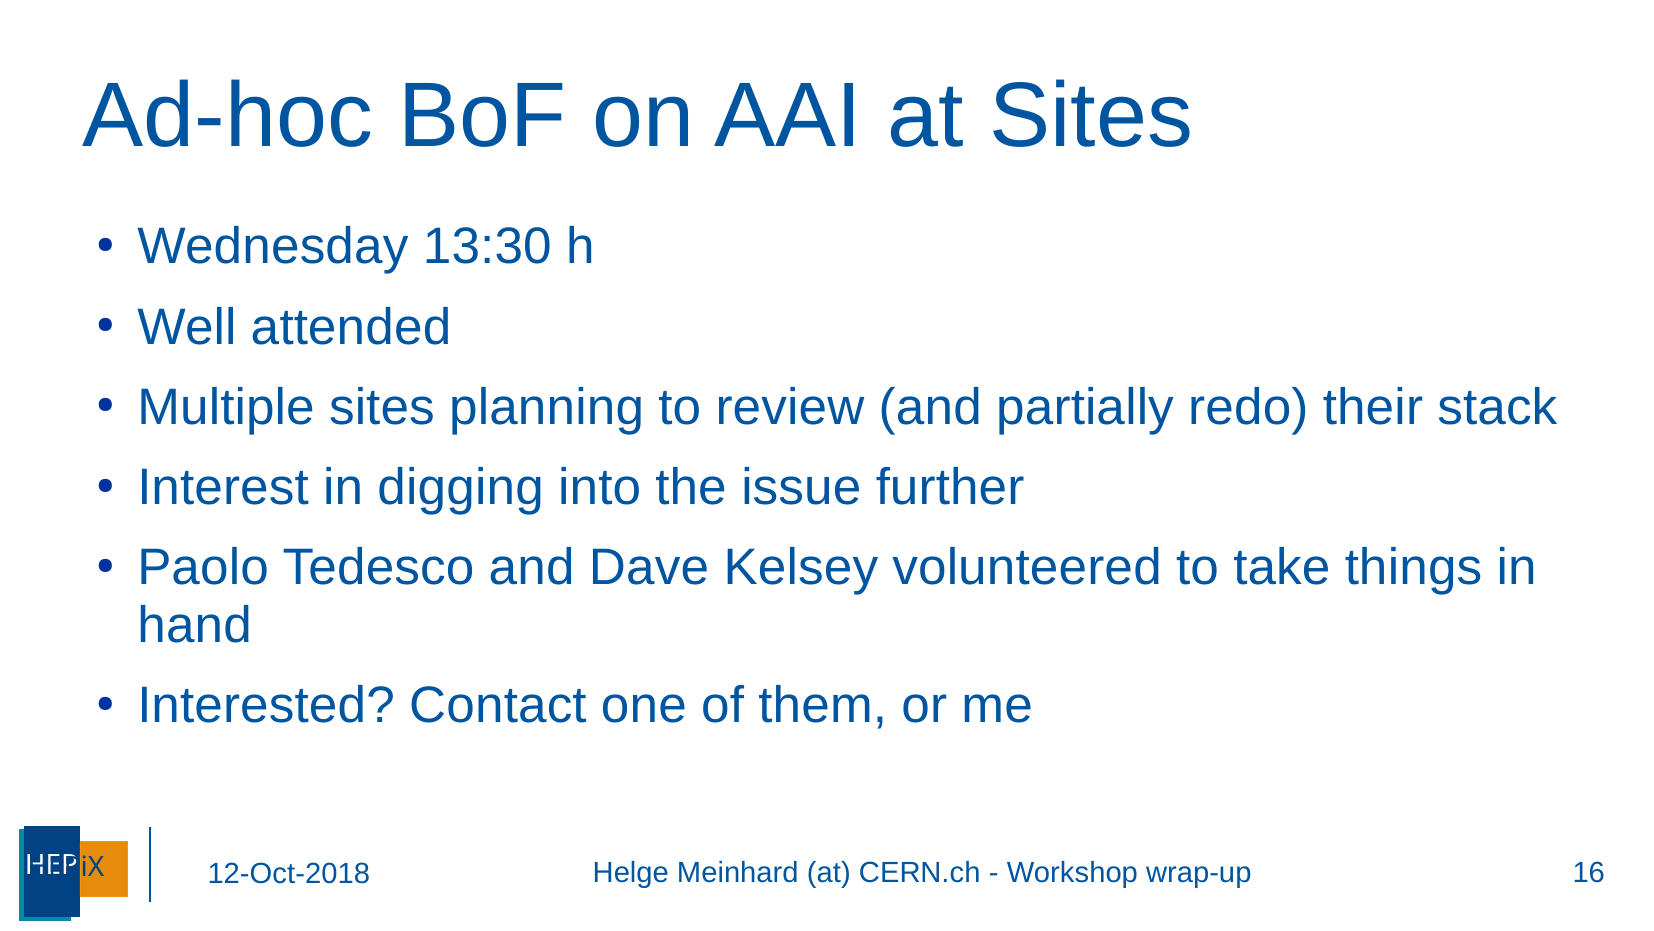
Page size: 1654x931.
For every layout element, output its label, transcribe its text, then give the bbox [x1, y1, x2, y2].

title Ad-hoc BoF on AAI at Sites [82, 37, 1571, 193]
list Wednesday 13:30 h Well attended Multiple sites planning to review (and partially redo) their stack Interest in digging into the issue further Paolo Tedesco and Dave Kelsey volunteered to take things in hand Interested? Contact one of them, or me [82, 217, 1571, 757]
